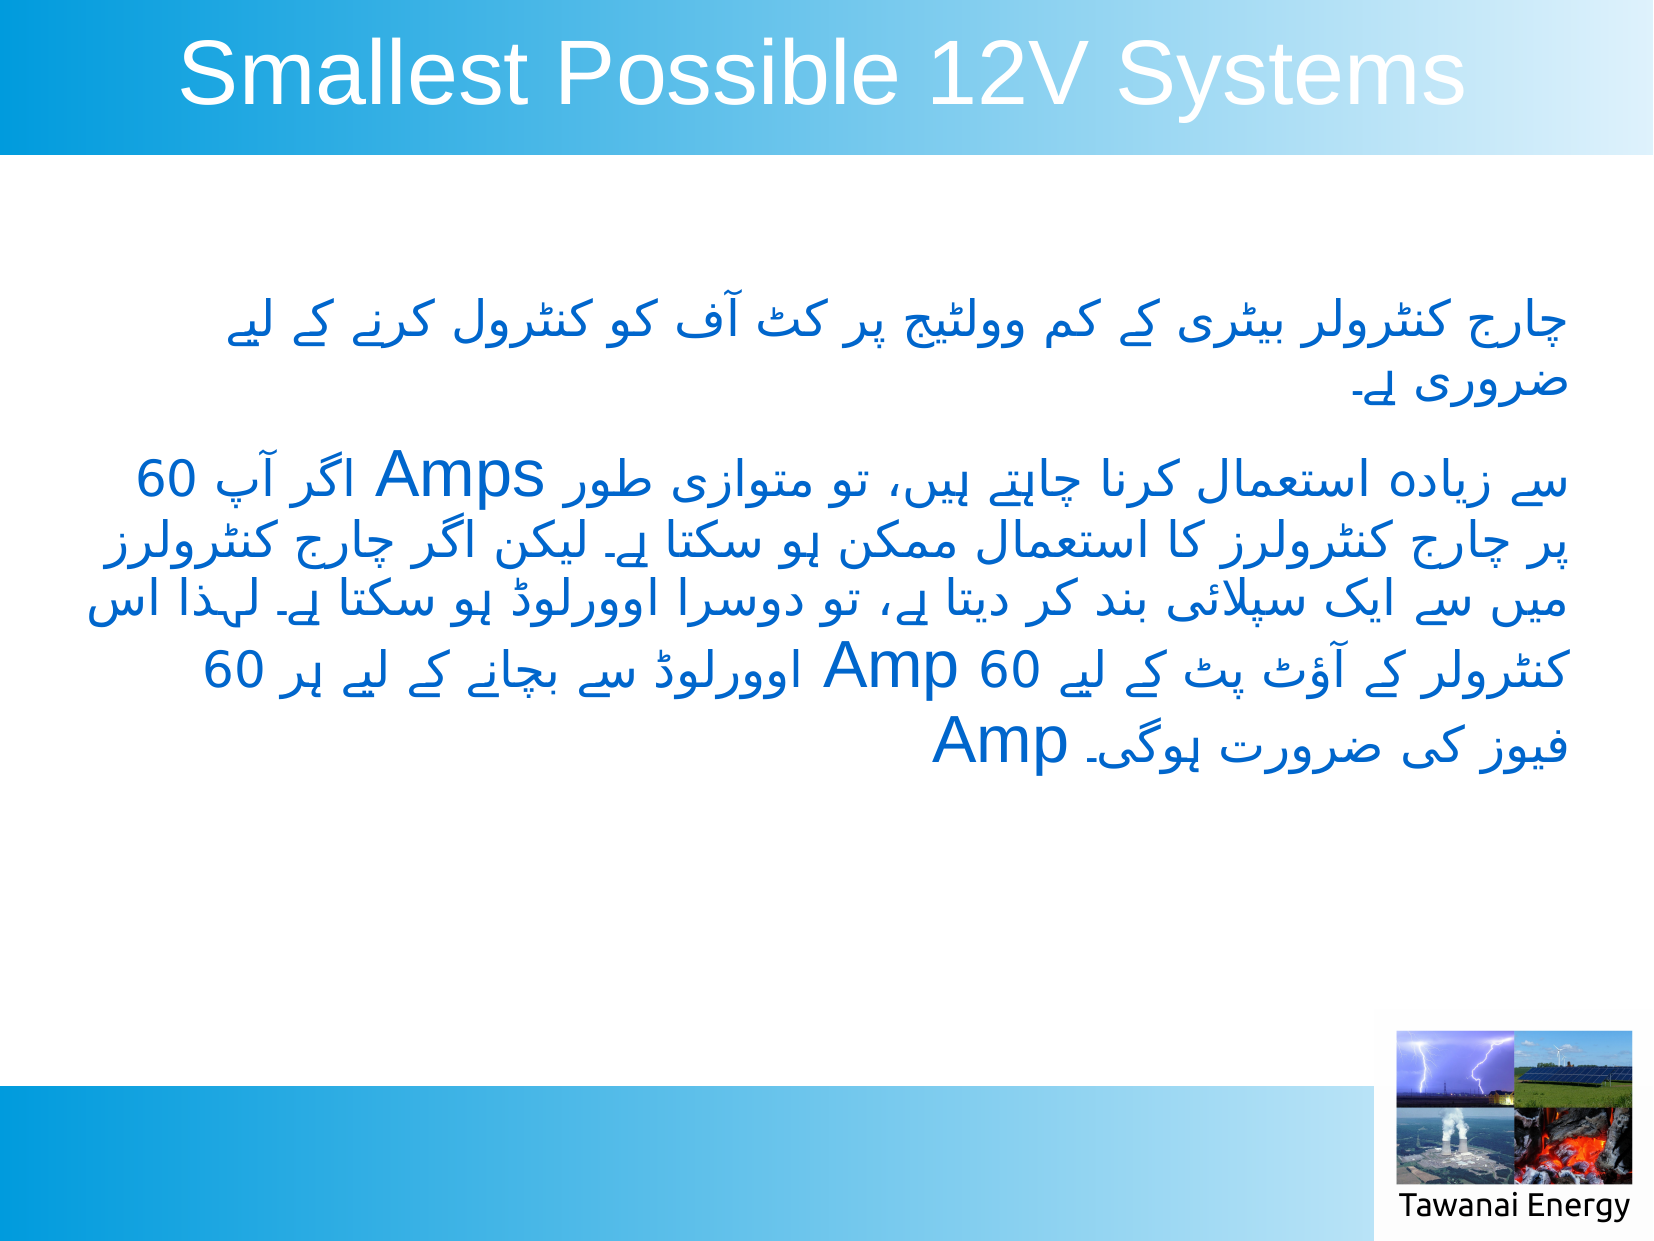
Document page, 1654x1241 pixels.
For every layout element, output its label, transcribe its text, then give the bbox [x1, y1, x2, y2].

title Smallest Possible 12V Systems [79, 20, 1568, 126]
picture [1374, 1009, 1654, 1241]
list چارج کنٹرولر بیٹری کے کم وولٹیج پر کٹ آف کو کنٹرول کرنے کے لیے ضروری ہے۔ اگر آپ 60 Amps سے زیادہ استعمال کرنا چاہتے ہیں، تو متوازی طور پر چارج کنٹرولرز کا استعمال ممکن ہو سکتا ہے۔ لیکن اگر چارج کنٹرولرز میں سے ایک سپلائی بند کر دیتا ہے، تو دوسرا اوورلوڈ ہو سکتا ہے۔ لہذا اس اوورلوڈ سے بچانے کے لیے ہر 60 Amp کنٹرولر کے آؤٹ پٹ کے لیے 60 Amp فیوز کی ضرورت ہوگی۔ [82, 290, 1571, 1010]
